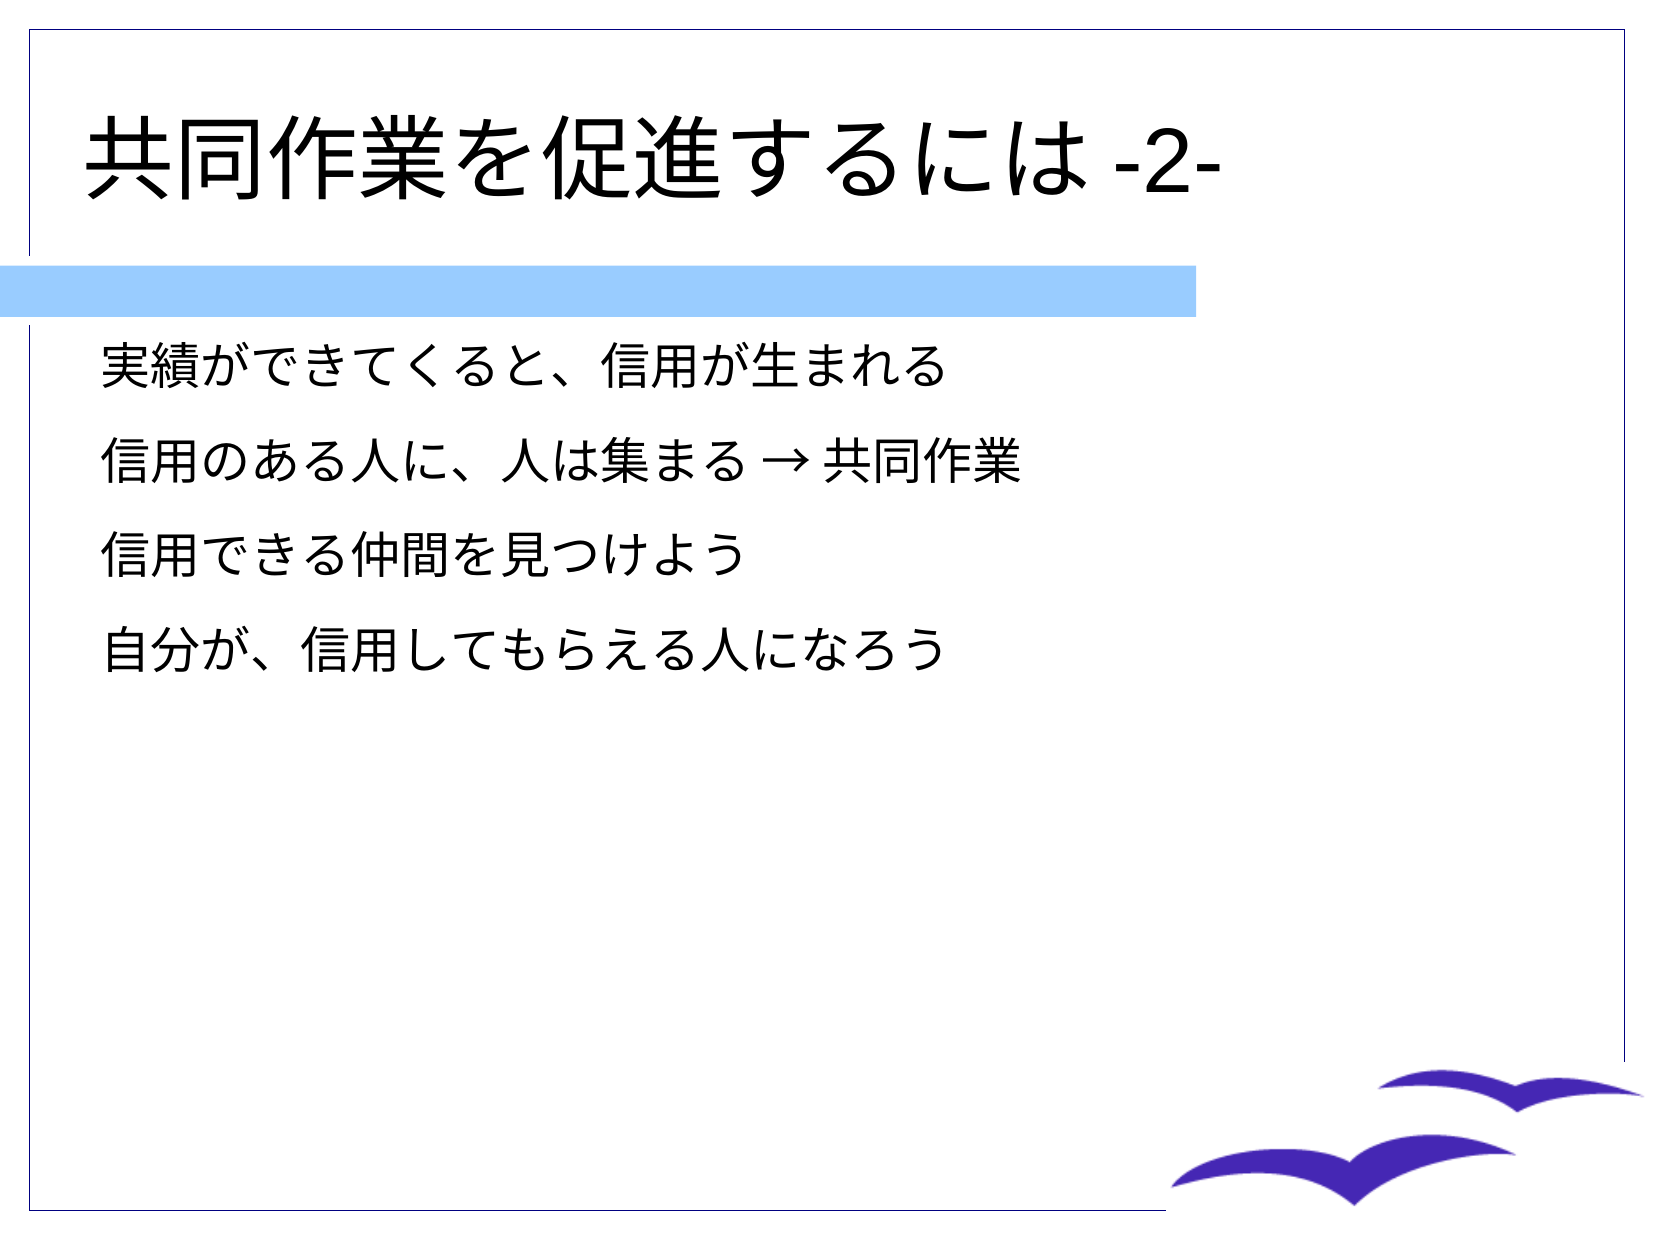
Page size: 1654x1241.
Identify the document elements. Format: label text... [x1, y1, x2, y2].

list 実績ができてくると、信用が生まれる 信用のある人に、人は集まる → 共同作業 信用できる仲間を見つけよう 自分が、信用してもらえる人になろう [82, 326, 1571, 1109]
title 共同作業を促進するには -2- [82, 49, 1571, 257]
picture [1166, 1062, 1654, 1211]
